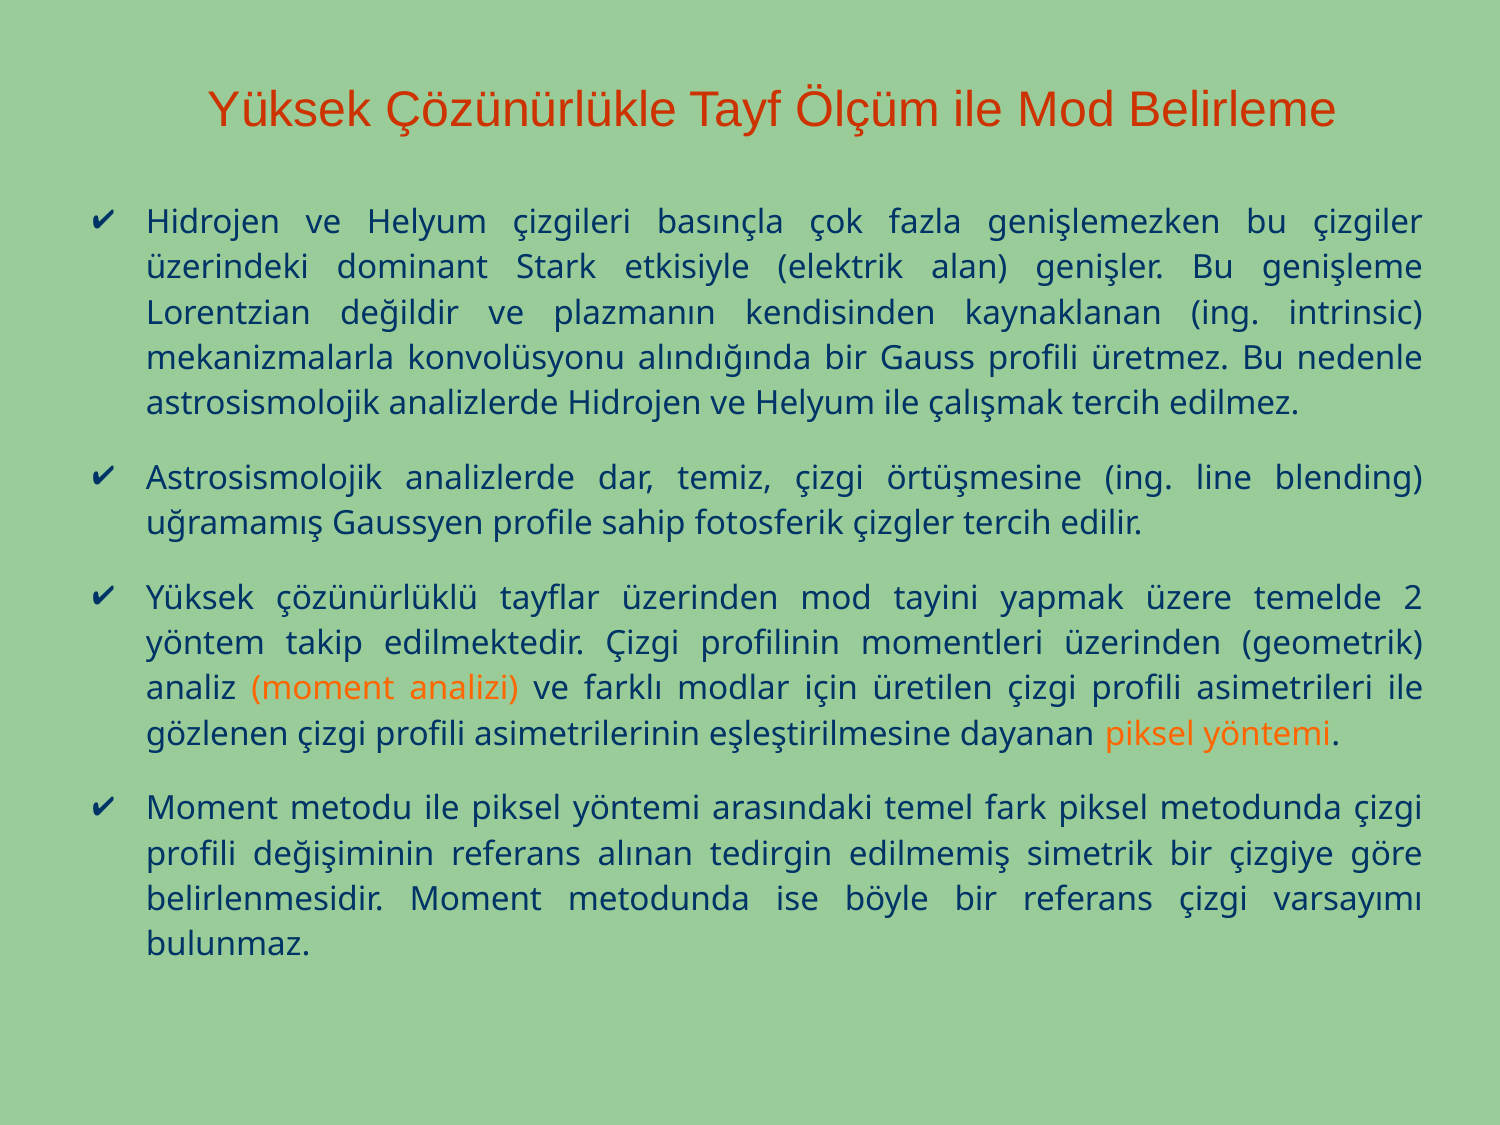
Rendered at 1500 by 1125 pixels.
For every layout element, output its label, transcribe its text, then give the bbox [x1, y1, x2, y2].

list Hidrojen ve Helyum çizgileri basınçla çok fazla genişlemezken bu çizgiler üzerindeki dominant Stark etkisiyle (elektrik alan) genişler. Bu genişleme Lorentzian değildir ve plazmanın kendisinden kaynaklanan (ing. intrinsic) mekanizmalarla konvolüsyonu alındığında bir Gauss profili üretmez. Bu nedenle astrosismolojik analizlerde Hidrojen ve Helyum ile çalışmak tercih edilmez. Astrosismolojik analizlerde dar, temiz, çizgi örtüşmesine (ing. line blending) uğramamış Gaussyen profile sahip fotosferik çizgler tercih edilir. Yüksek çözünürlüklü tayflar üzerinden mod tayini yapmak üzere temelde 2 yöntem takip edilmektedir. Çizgi profilinin momentleri üzerinden (geometrik) analiz (moment analizi) ve farklı modlar için üretilen çizgi profili asimetrileri ile gözlenen çizgi profili asimetrilerinin eşleştirilmesine dayanan piksel yöntemi. Moment metodu ile piksel yöntemi arasındaki temel fark piksel metodunda çizgi profili değişiminin referans alınan tedirgin edilmemiş simetrik bir çizgiye göre belirlenmesidir. Moment metodunda ise böyle bir referans çizgi varsayımı bulunmaz. [75, 198, 1425, 1051]
title Yüksek Çözünürlükle Tayf Ölçüm ile Mod Belirleme [135, 22, 1410, 196]
